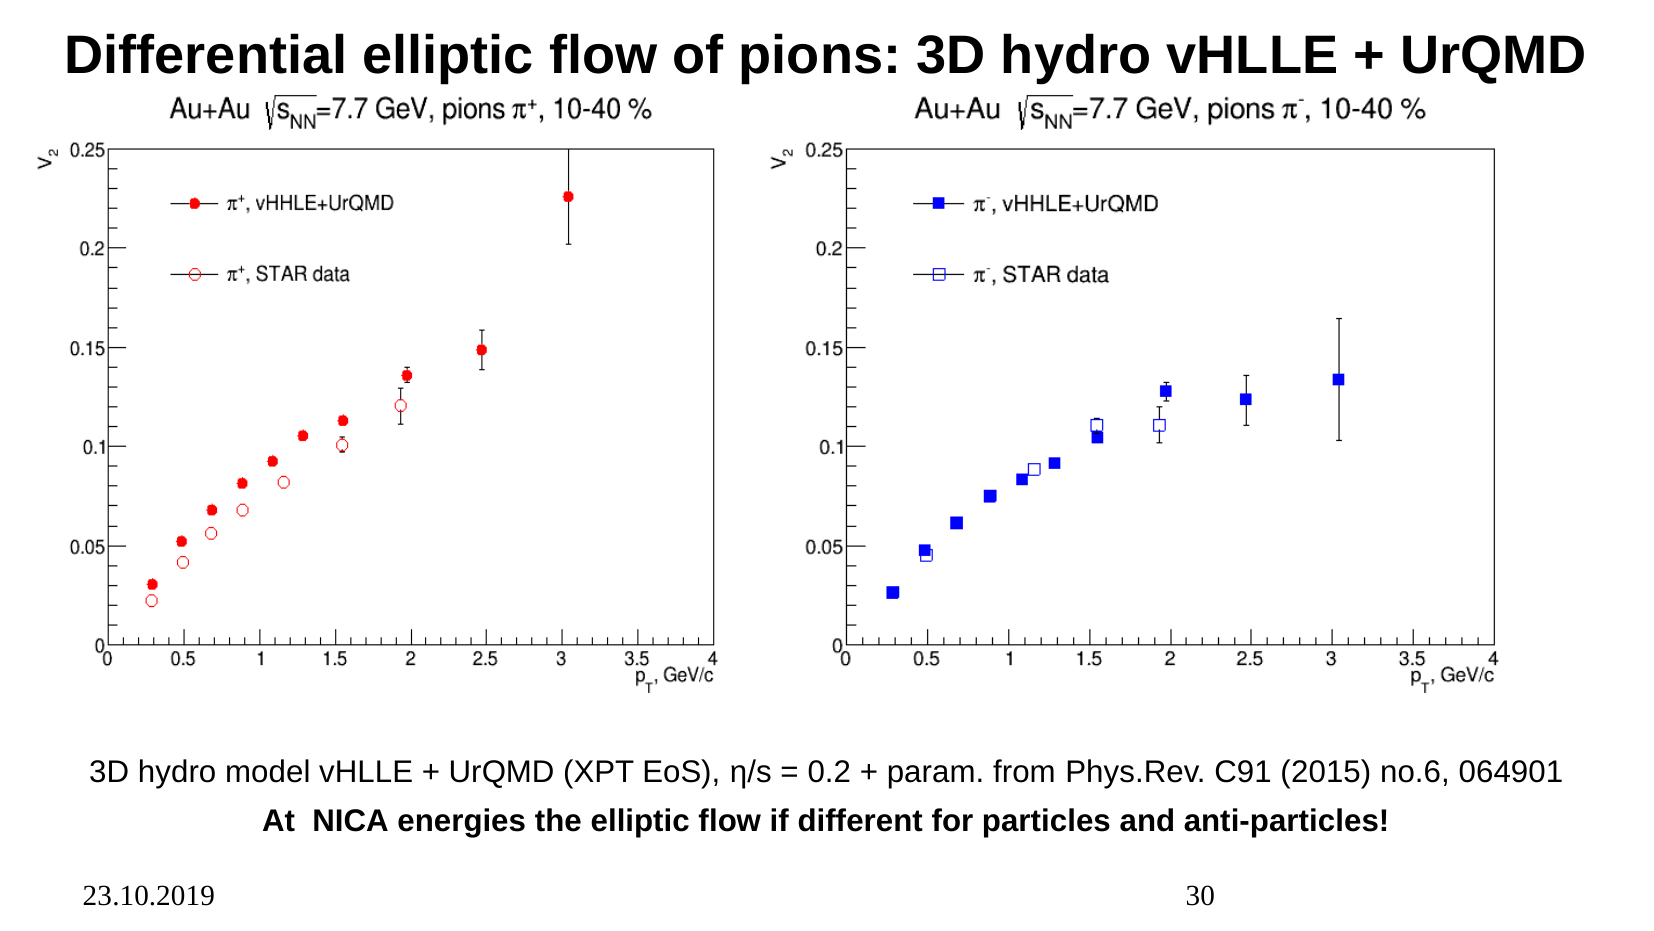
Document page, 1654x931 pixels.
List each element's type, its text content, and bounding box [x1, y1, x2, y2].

text_box 23.10.2019 [82, 896, 468, 912]
text_box 3D hydro model vHLLE + UrQMD (XPT EoS), η/s = 0.2 + param. from Phys.Rev. C91 (2015) no.6, 064901 At NICA energies the elliptic flow if different for particles and anti-particles! [54, 746, 1600, 896]
picture [33, 88, 1575, 707]
text_box [1185, 896, 1571, 912]
title Differential elliptic flow of pions: 3D hydro vHLLE + UrQMD [59, 4, 1595, 101]
